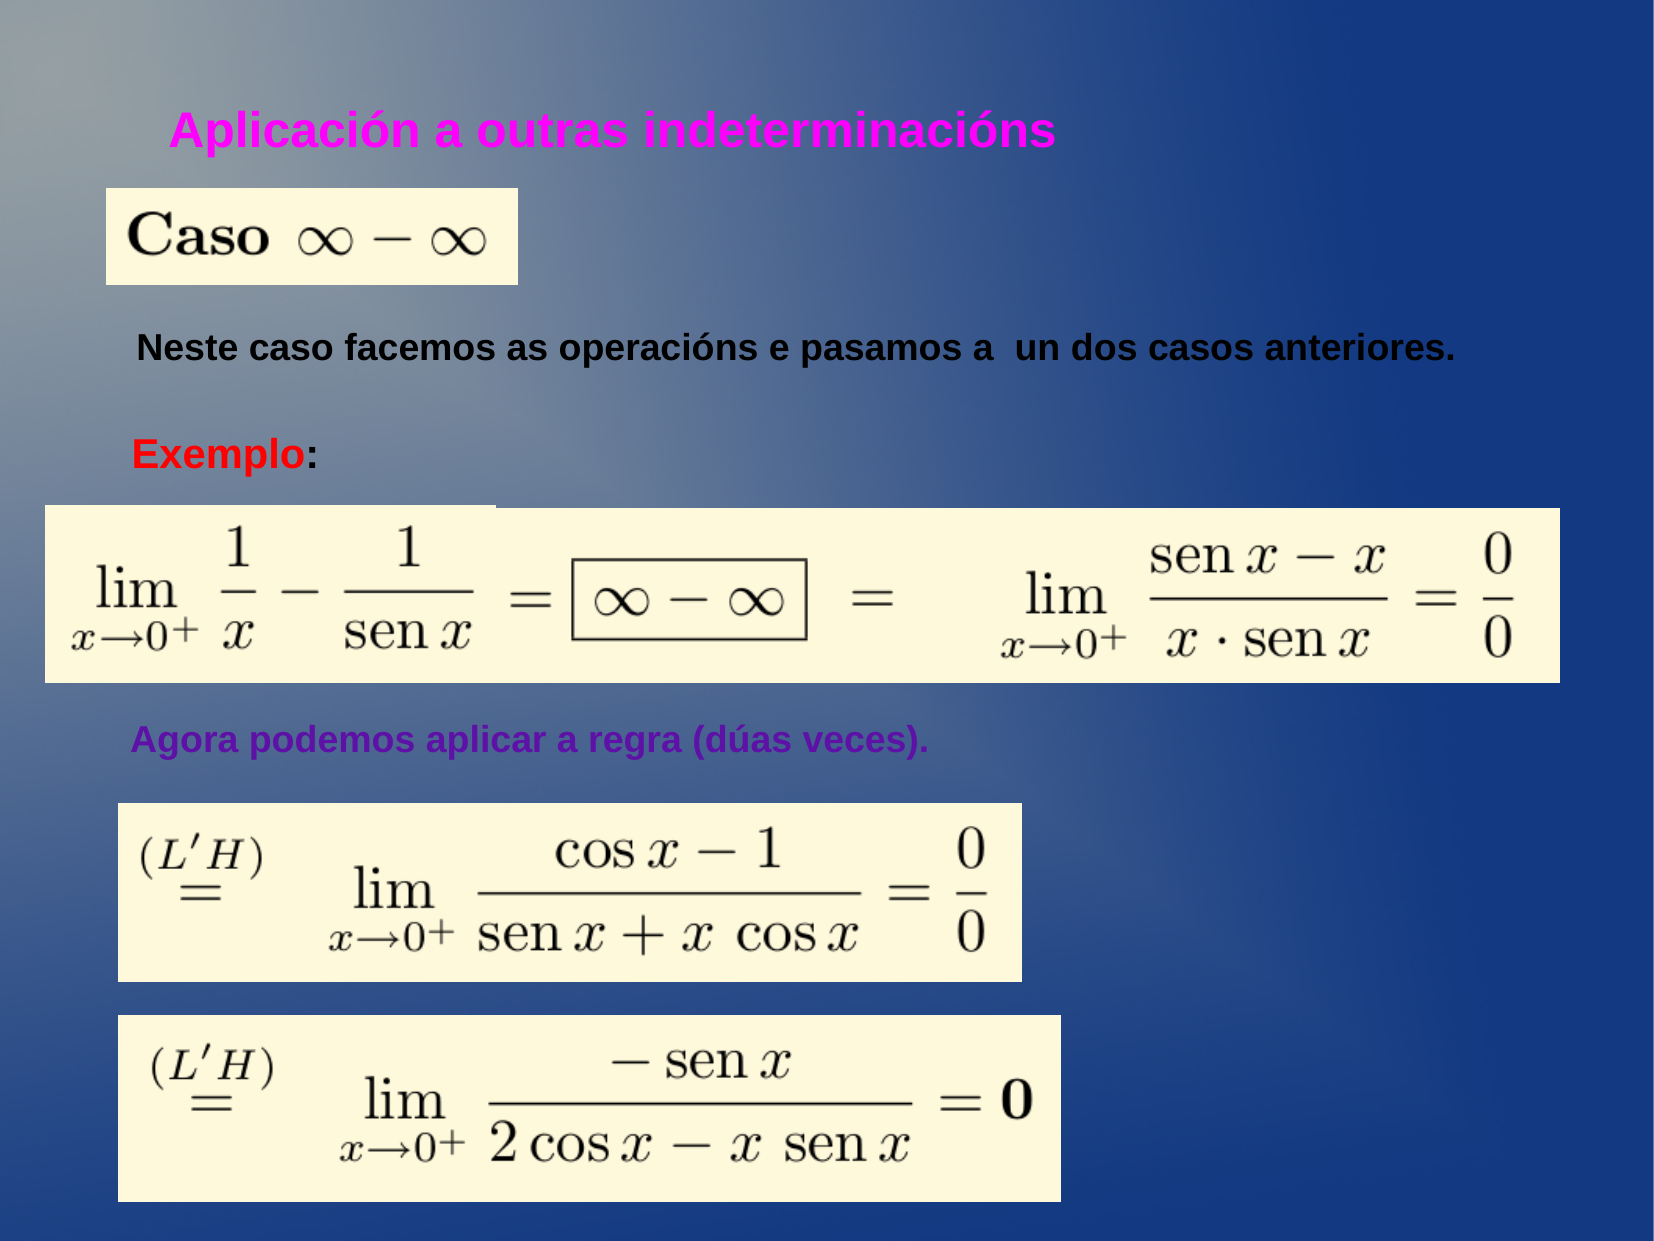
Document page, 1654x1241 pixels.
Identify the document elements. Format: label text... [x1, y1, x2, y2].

text_box Neste caso facemos as operacións e pasamos a un dos casos anteriores. [121, 318, 1472, 376]
text_box Agora podemos aplicar a regra (dúas veces). [115, 710, 945, 768]
text_box Exemplo: [116, 422, 335, 485]
picture [0, 0, 1654, 1241]
text_box Aplicación a outras indeterminacións [153, 94, 1087, 166]
